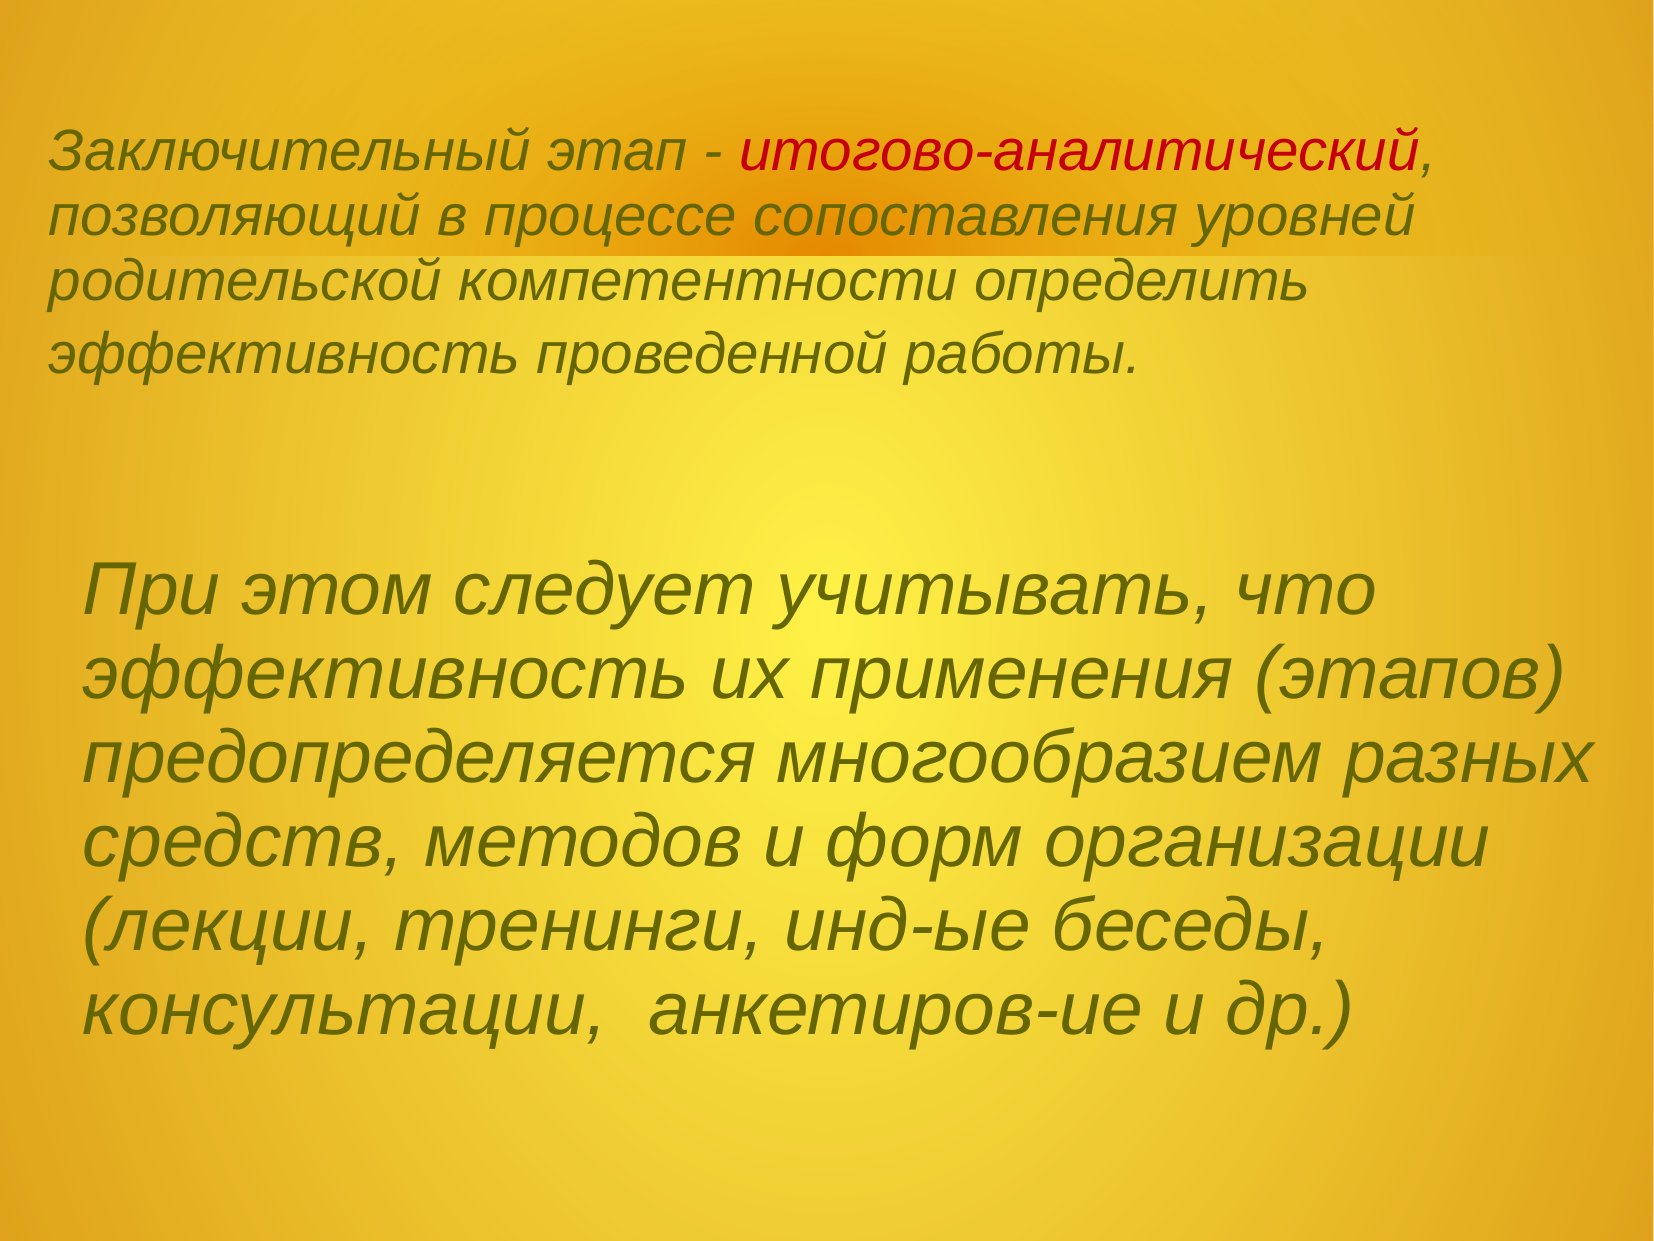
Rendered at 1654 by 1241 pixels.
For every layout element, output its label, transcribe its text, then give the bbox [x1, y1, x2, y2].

subtitle Заключительный этап - итогово-аналитический, позволяющий в процессе сопоставления уровней родительской компетентности определить эффективность проведенной работы. При этом следует учитывать, что эффективность их применения (этапов) предопределяется многообразием разных средств, методов и форм организации (лекции, тренинги, инд-ые беседы, консультации, анкетиров-ие и др.) [0, 35, 1642, 1217]
